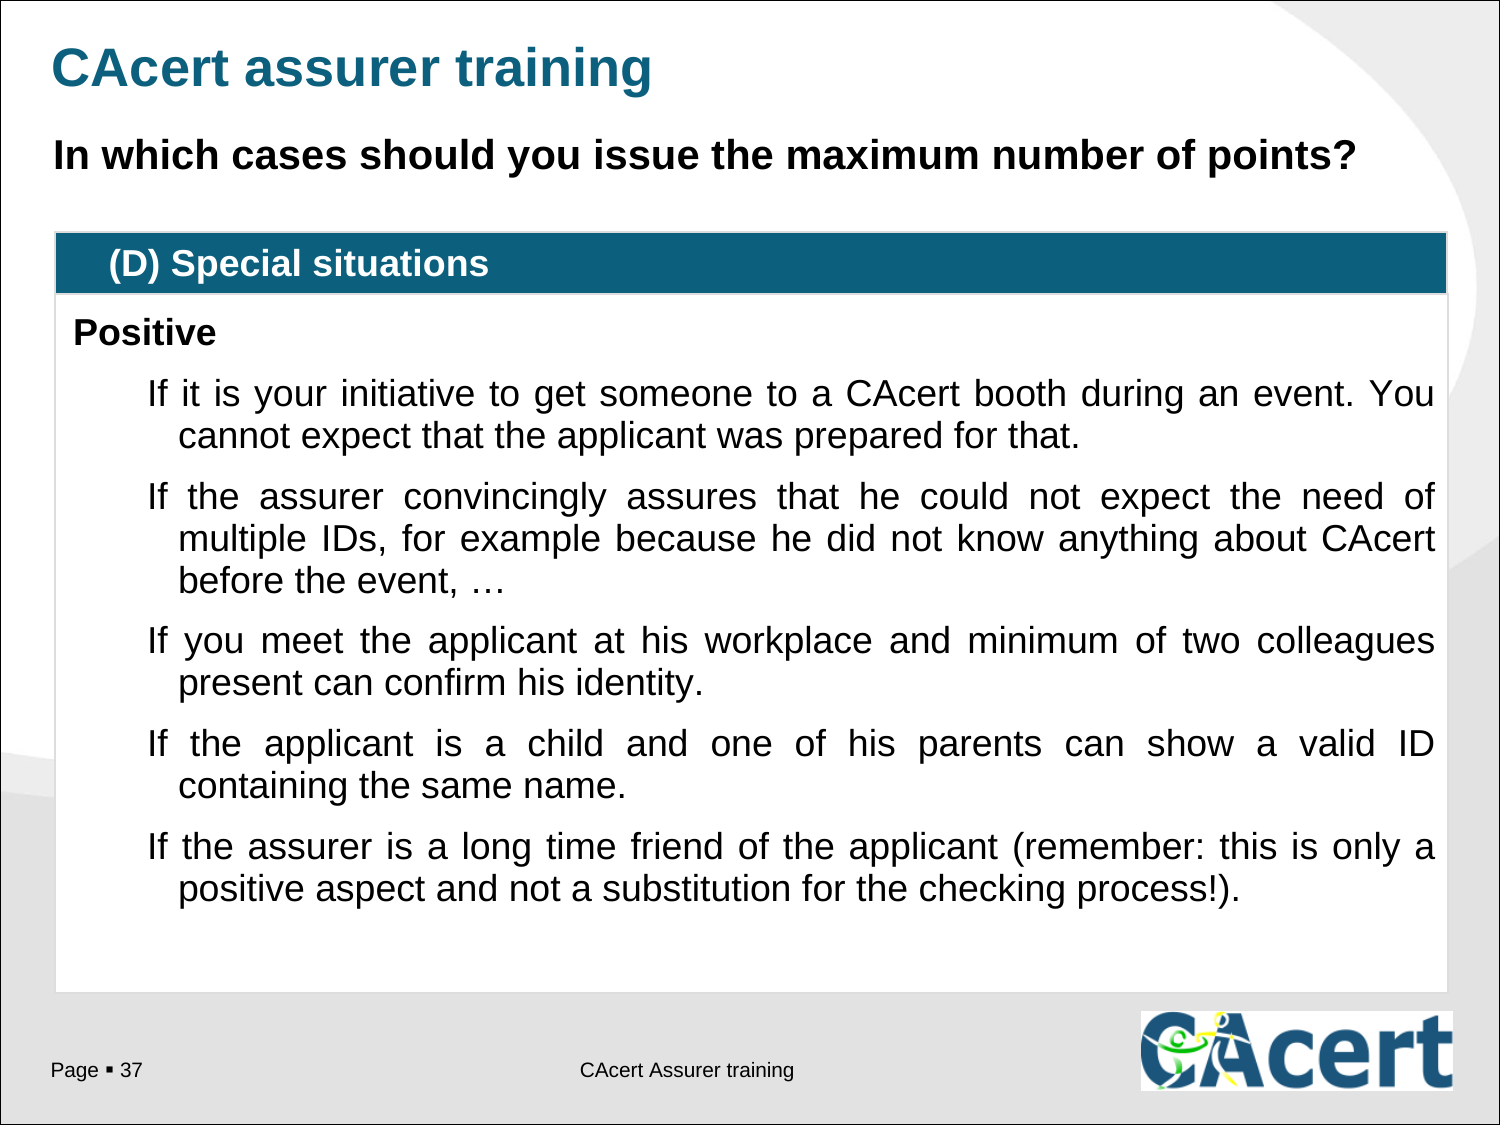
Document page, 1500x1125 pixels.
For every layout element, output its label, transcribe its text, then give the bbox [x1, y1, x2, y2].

text_box Positive If it is your initiative to get someone to a CAcert booth during an event. You cannot expect that the applicant was prepared for that. If the assurer convincingly assures that he could not expect the need of multiple IDs, for example because he did not know anything about CAcert before the event, … If you meet the applicant at his workplace and minimum of two colleagues present can confirm his identity. If the applicant is a child and one of his parents can show a valid ID containing the same name. If the assurer is a long time friend of the applicant (remember: this is only a positive aspect and not a substitution for the checking process!). [55, 294, 1448, 994]
title CAcert assurer training [51, 19, 1450, 118]
text_box (D) Special situations [55, 232, 1447, 294]
picture [1, 1, 1499, 1124]
text_box In which cases should you issue the maximum number of points? [53, 125, 1448, 185]
